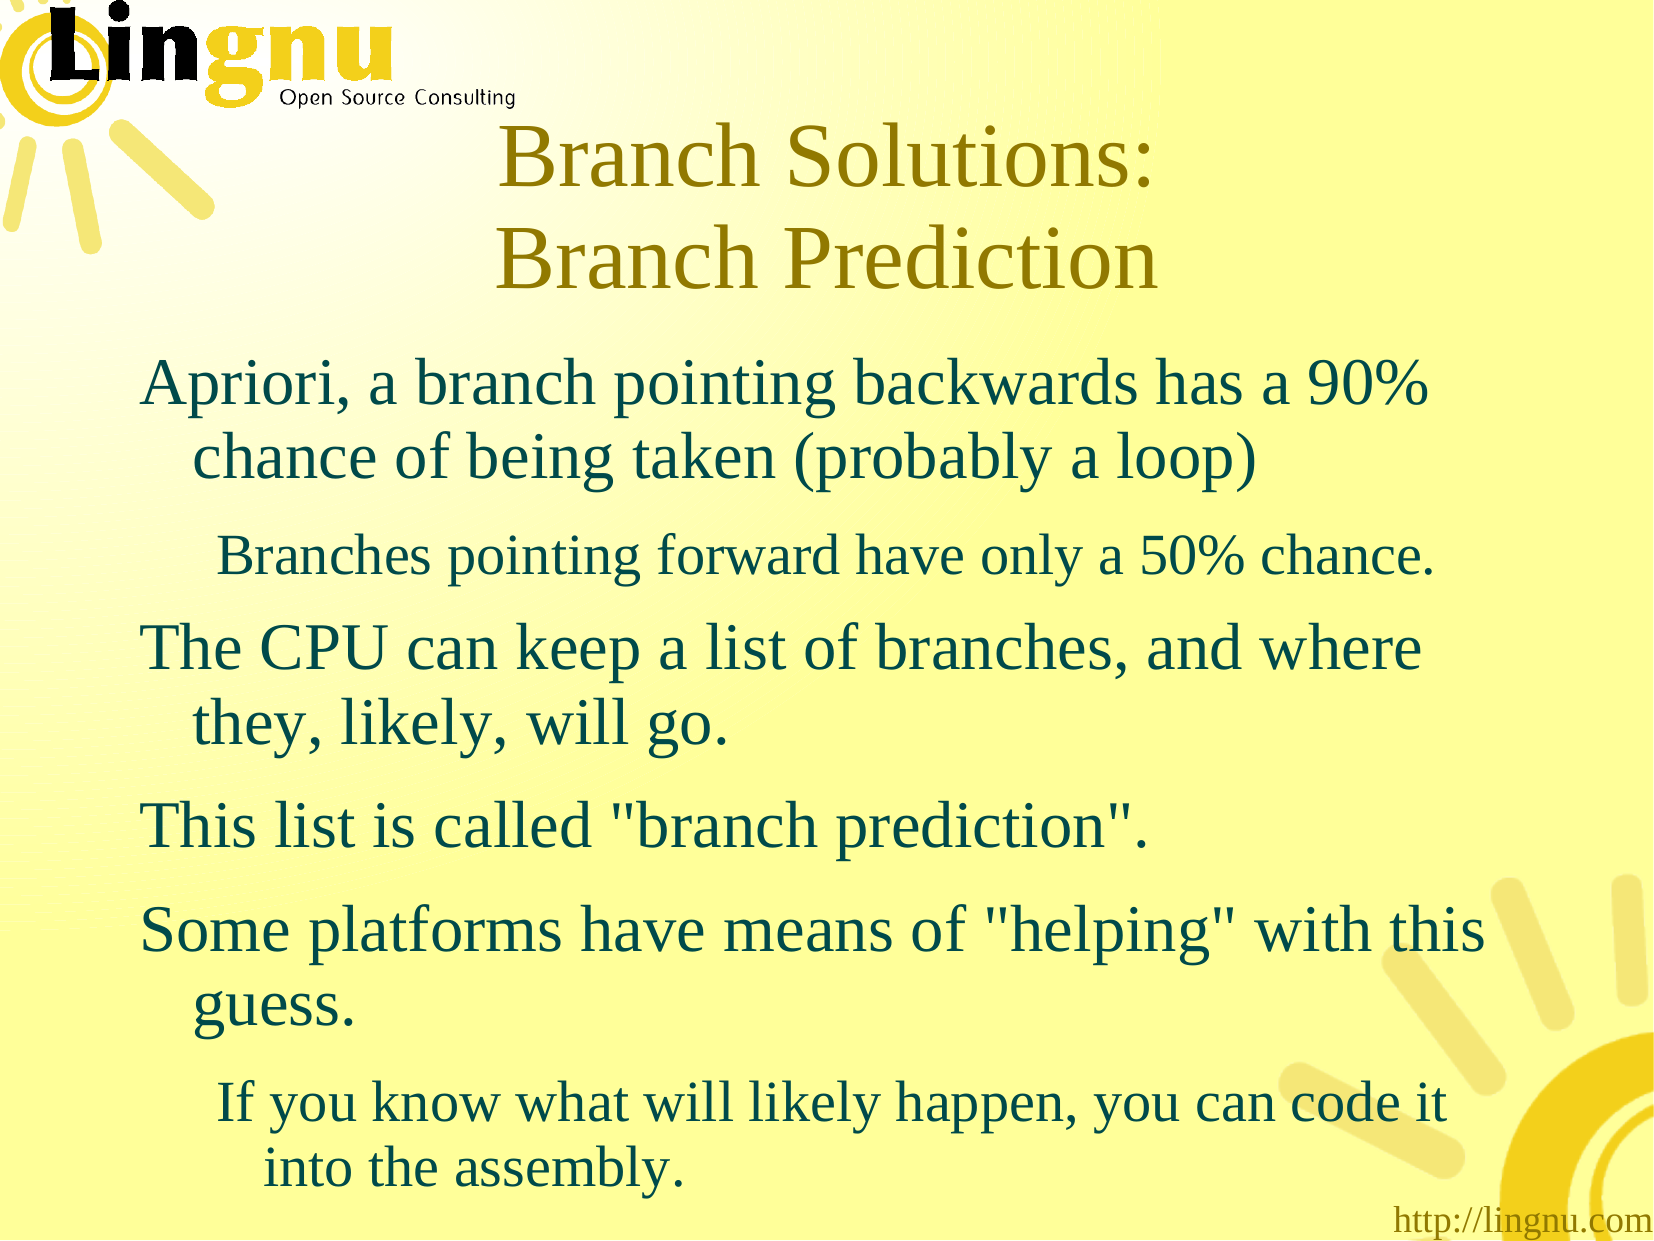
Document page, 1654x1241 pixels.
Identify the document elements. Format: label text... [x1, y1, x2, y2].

picture [1256, 871, 1654, 1241]
picture [0, 0, 516, 256]
title Branch Solutions: Branch Prediction [121, 102, 1534, 311]
list Apriori, a branch pointing backwards has a 90% chance of being taken (probably a loop) Branches pointing forward have only a 50% chance. The CPU can keep a list of branches, and where they, likely, will go. This list is called "branch prediction". Some platforms have means of "helping" with this guess. If you know what will likely happen, you can code it into the assembly. [121, 344, 1534, 1199]
